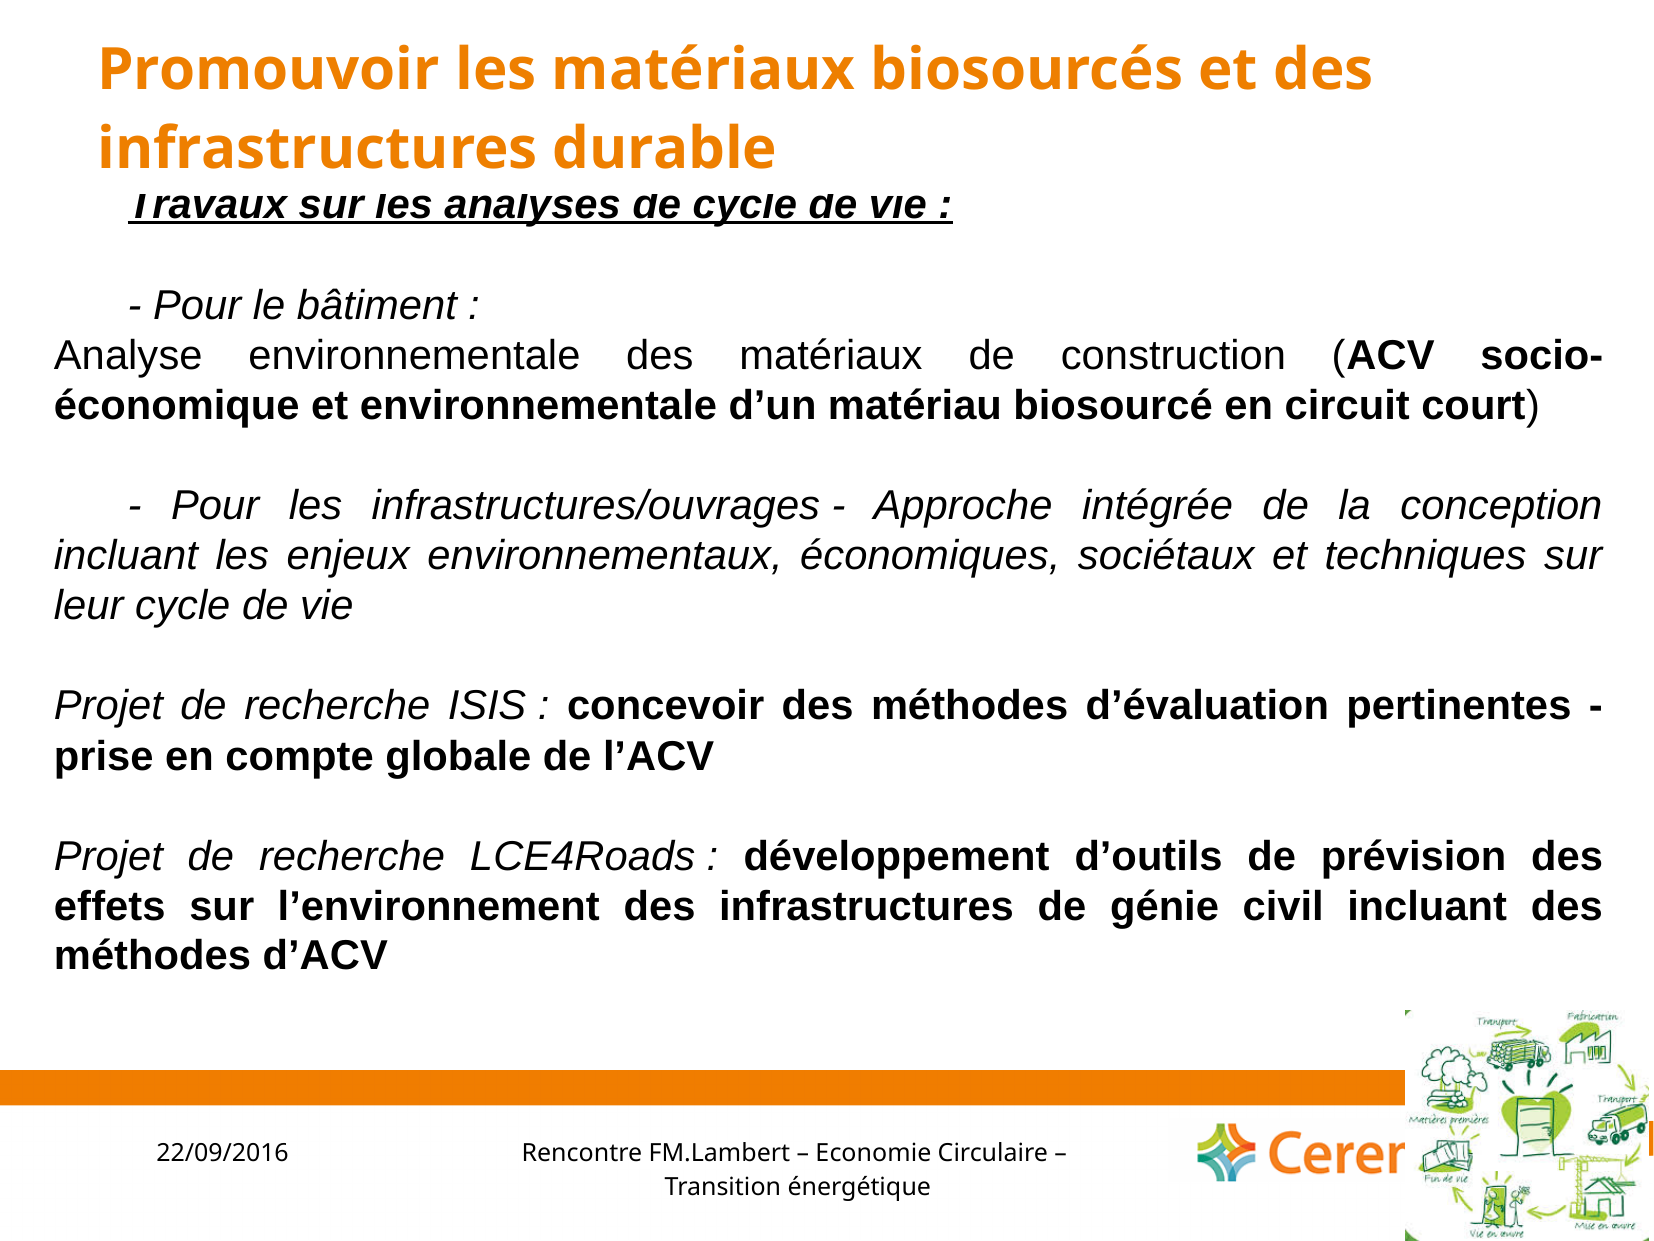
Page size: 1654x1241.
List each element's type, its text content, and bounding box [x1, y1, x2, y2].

picture [0, 1010, 1654, 1241]
text_box Promouvoir les matériaux biosourcés et des infrastructures durable [82, 19, 1571, 165]
text_box Travaux sur les analyses de cycle de vie : - Pour le bâtiment : Analyse environnementale des matériaux de construction (ACV socio-économique et environnementale d’un matériau biosourcé en circuit court) - Pour les infrastructures/ouvrages - Approche intégrée de la conception incluant les enjeux environnementaux, économiques, sociétaux et techniques sur leur cycle de vie Projet de recherche ISIS : concevoir des méthodes d’évaluation pertinentes - prise en compte globale de l’ACV Projet de recherche LCE4Roads : développement d’outils de prévision des effets sur l’environnement des infrastructures de génie civil incluant des méthodes d’ACV [39, 165, 1619, 1127]
